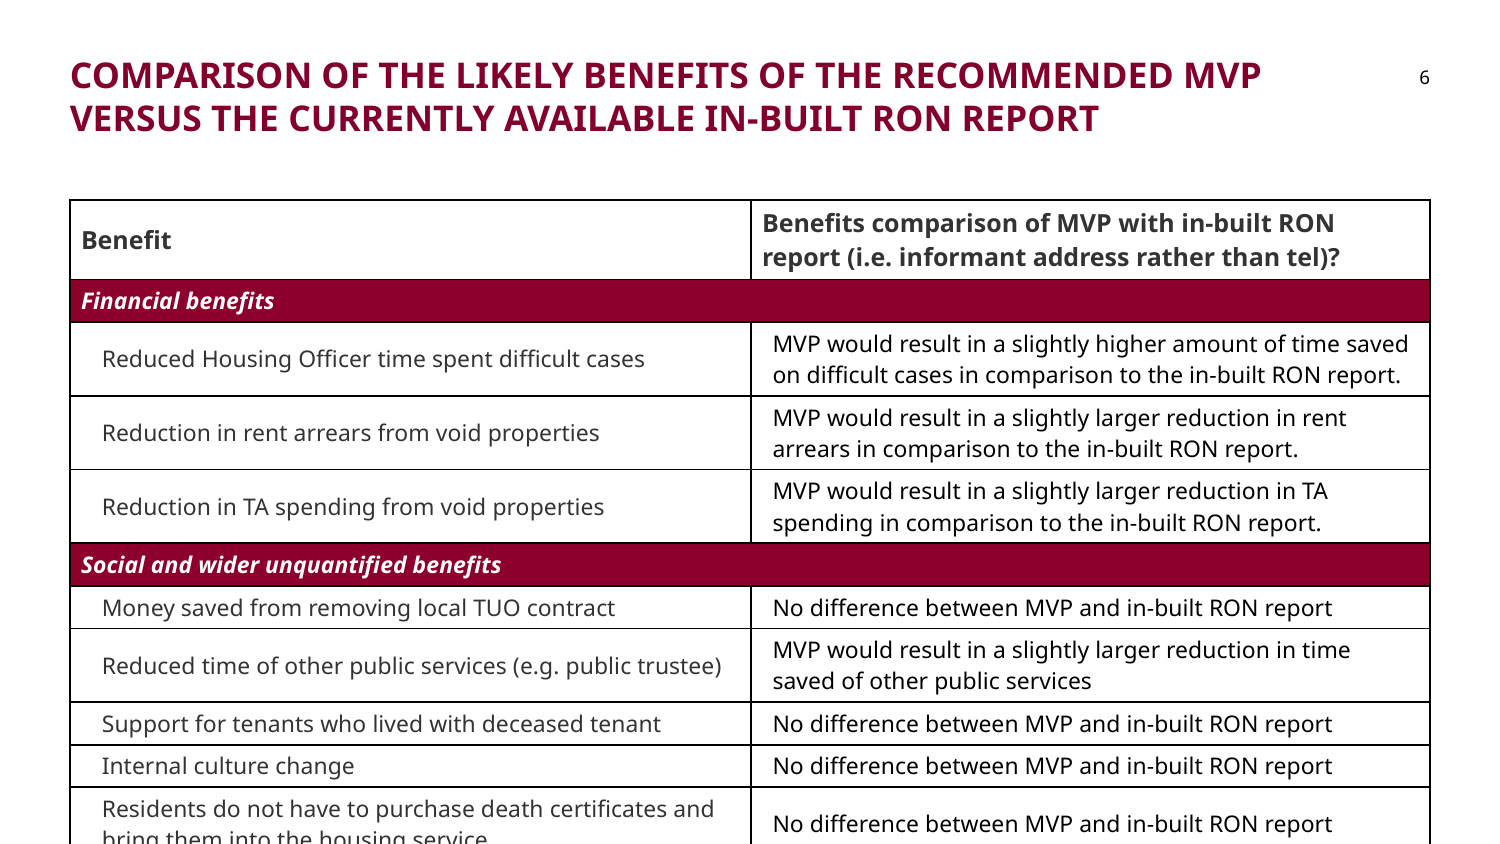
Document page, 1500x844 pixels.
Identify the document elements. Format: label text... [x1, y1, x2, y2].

table_header Benefit [71, 201, 750, 279]
table_header Benefits comparison of MVP with in-built RON report (i.e. informant address rather than tel)? [752, 201, 1429, 279]
table_cell Reduced time of other public services (e.g. public trustee) [71, 629, 750, 701]
table_cell Reduction in TA spending from void properties [71, 470, 750, 542]
table_cell Money saved from removing local TUO contract [71, 587, 750, 628]
table_cell MVP would result in a slightly higher amount of time saved on difficult cases in comparison to the in-built RON report. [752, 323, 1429, 395]
table_cell No difference between MVP and in-built RON report [752, 788, 1429, 844]
table_cell MVP would result in a slightly larger reduction in rent arrears in comparison to the in-built RON report. [752, 397, 1429, 469]
table_cell MVP would result in a slightly larger reduction in TA spending in comparison to the in-built RON report. [752, 470, 1429, 542]
table_cell Residents do not have to purchase death certificates and bring them into the housing service [71, 788, 750, 844]
table_cell No difference between MVP and in-built RON report [752, 703, 1429, 744]
table_cell Reduced Housing Officer time spent difficult cases [71, 323, 750, 395]
table_cell Financial benefits [71, 280, 1429, 321]
table_cell No difference between MVP and in-built RON report [752, 746, 1429, 786]
table_cell MVP would result in a slightly larger reduction in time saved of other public services [752, 629, 1429, 701]
slide_number <number> [1388, 65, 1431, 111]
table_cell Support for tenants who lived with deceased tenant [71, 703, 750, 744]
table_cell Internal culture change [71, 746, 750, 786]
title COMPARISON OF THE LIKELY BENEFITS OF THE RECOMMENDED MVP VERSUS THE CURRENTLY AVAILABLE IN-BUILT RON REPORT [69, 53, 1357, 161]
table_cell Social and wider unquantified benefits [71, 544, 1429, 585]
table_cell Reduction in rent arrears from void properties [71, 397, 750, 469]
table_cell No difference between MVP and in-built RON report [752, 587, 1429, 628]
